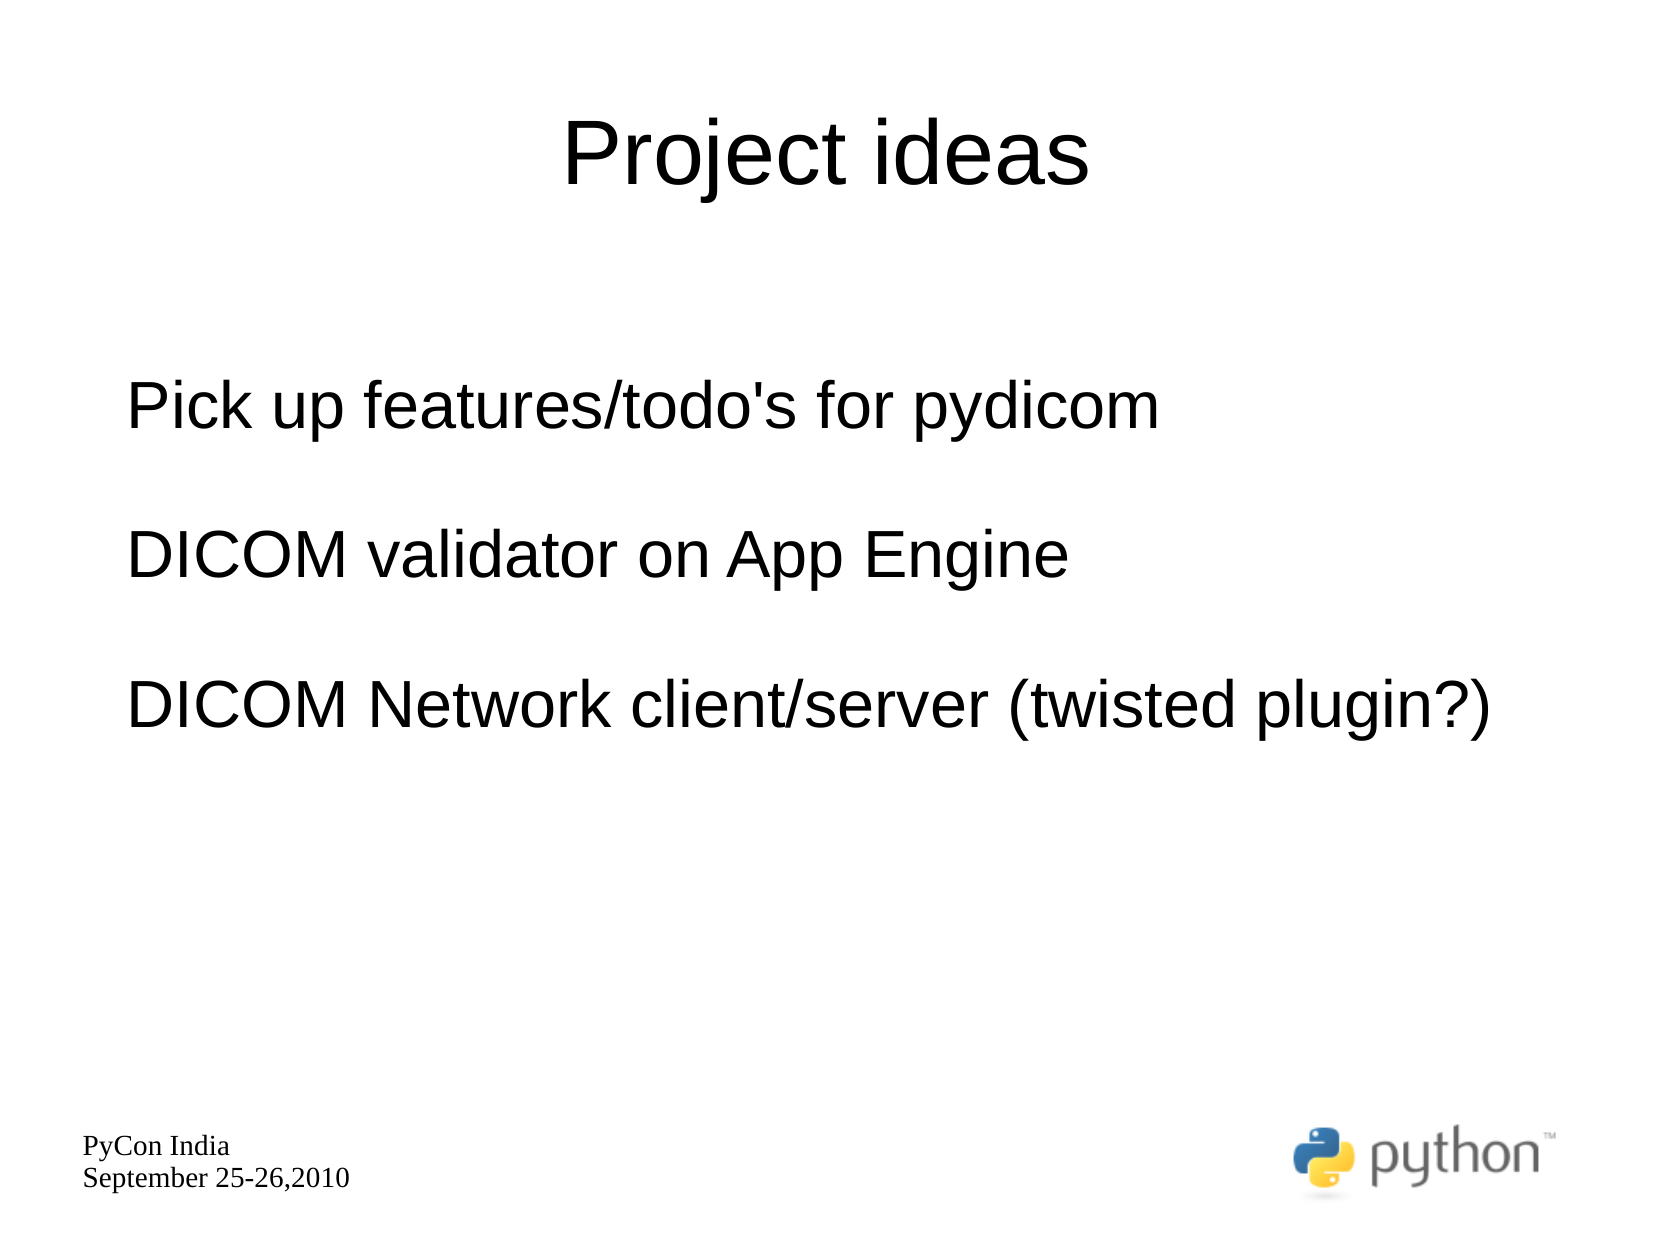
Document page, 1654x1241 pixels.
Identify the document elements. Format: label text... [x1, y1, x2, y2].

picture [1250, 1109, 1581, 1221]
title Project ideas [82, 56, 1571, 250]
text_box Pick up features/todo's for pydicom DICOM validator on App Engine DICOM Network client/server (twisted plugin?) [112, 360, 1560, 749]
